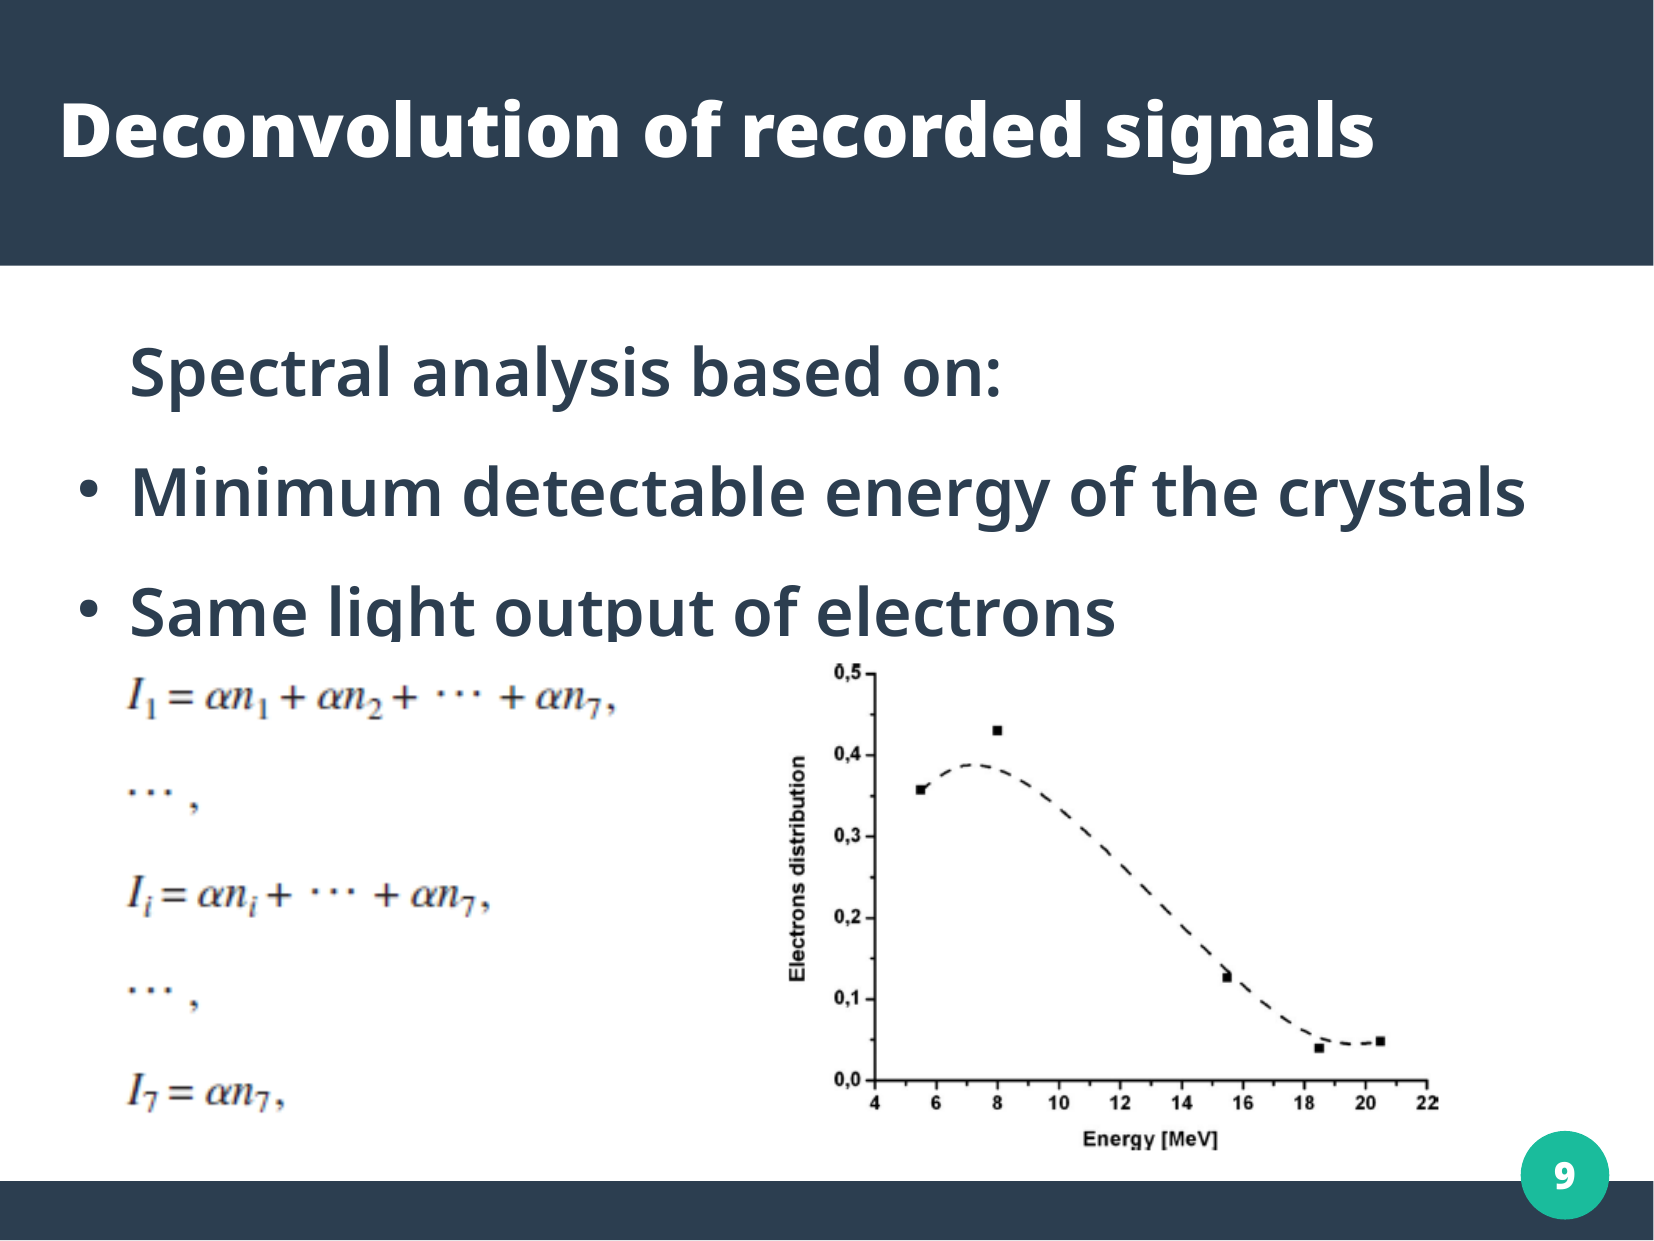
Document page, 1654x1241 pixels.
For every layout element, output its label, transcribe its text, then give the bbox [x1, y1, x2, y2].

title Deconvolution of recorded signals [59, 49, 1595, 207]
list Spectral analysis based on: Minimum detectable energy of the crystals Same light output of electrons [59, 324, 1595, 1152]
picture [79, 642, 659, 1134]
picture [769, 637, 1459, 1163]
